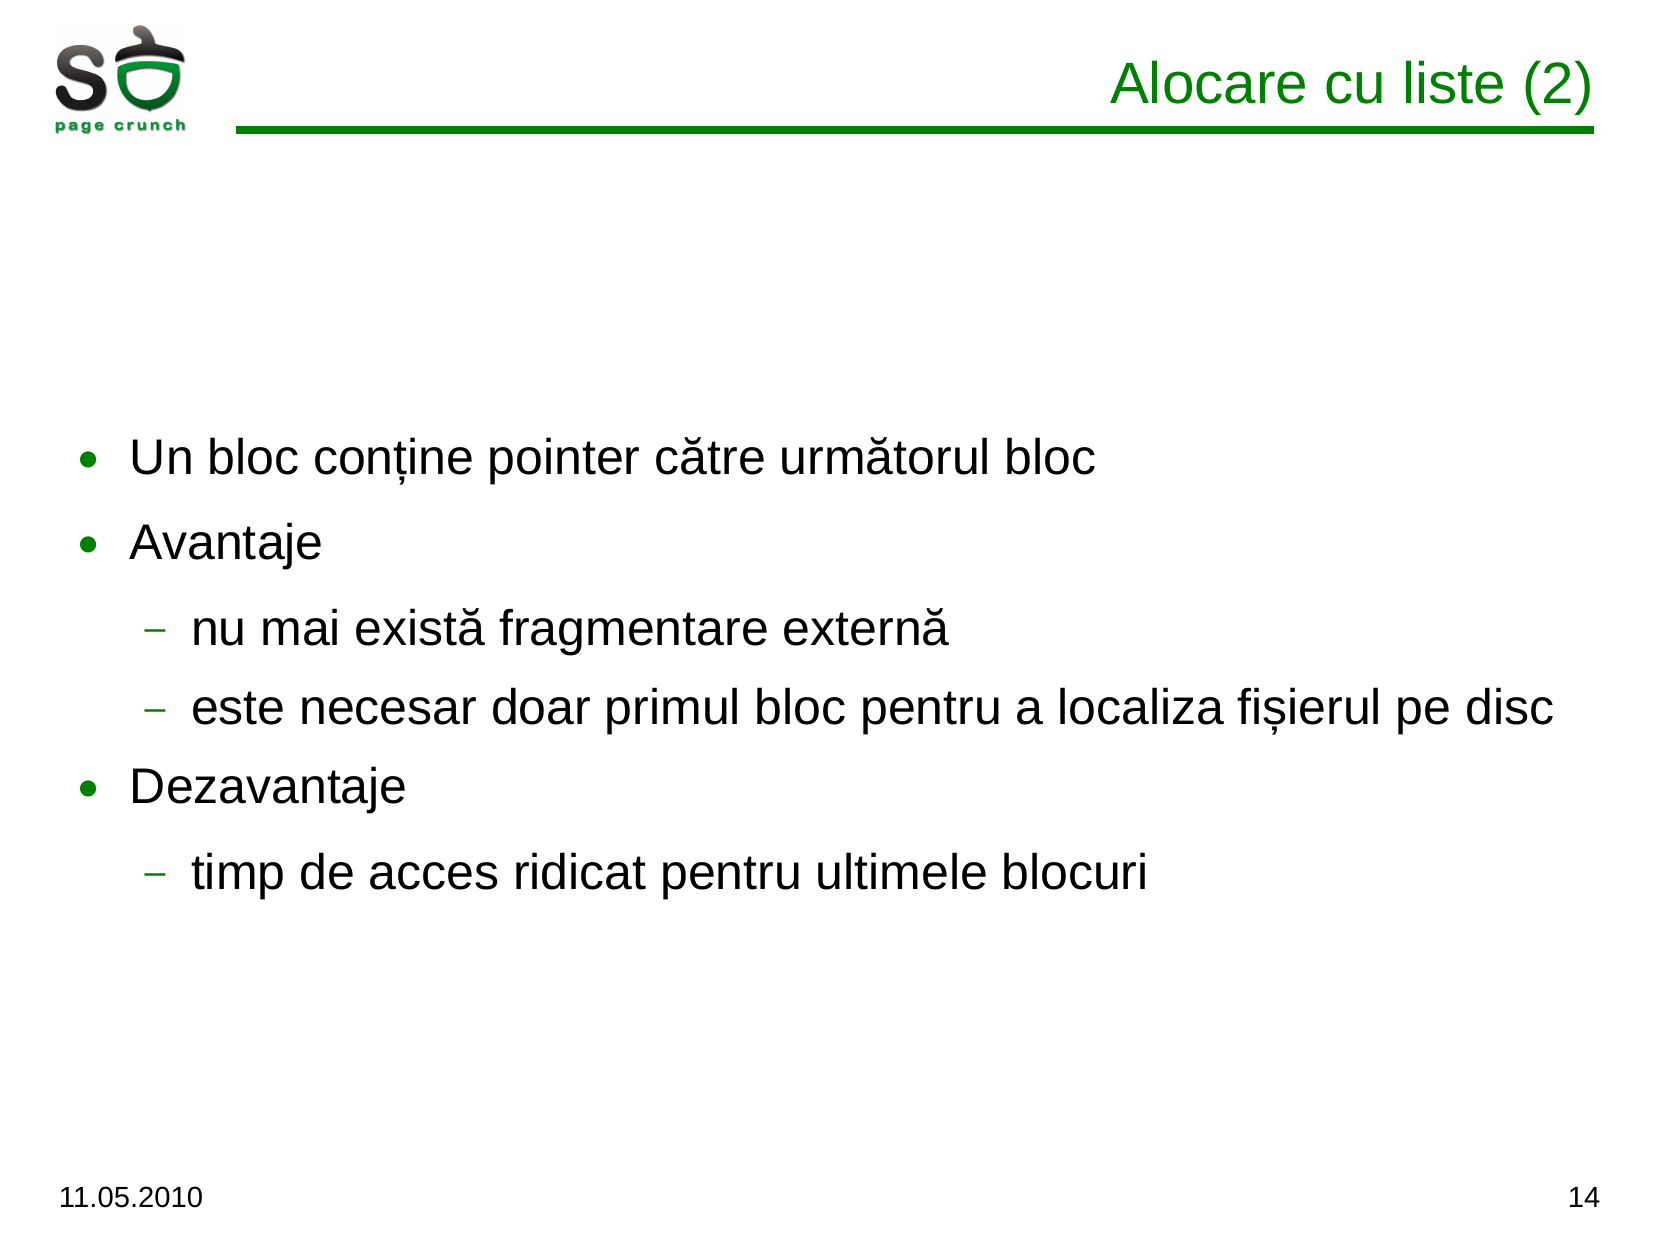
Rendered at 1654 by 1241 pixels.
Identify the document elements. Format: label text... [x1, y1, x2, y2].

list Un bloc conține pointer către următorul bloc Avantaje nu mai există fragmentare externă este necesar doar primul bloc pentru a localiza fișierul pe disc Dezavantaje timp de acces ridicat pentru ultimele blocuri [59, 177, 1595, 1152]
picture [53, 23, 188, 136]
title Alocare cu liste (2) [236, 49, 1595, 119]
